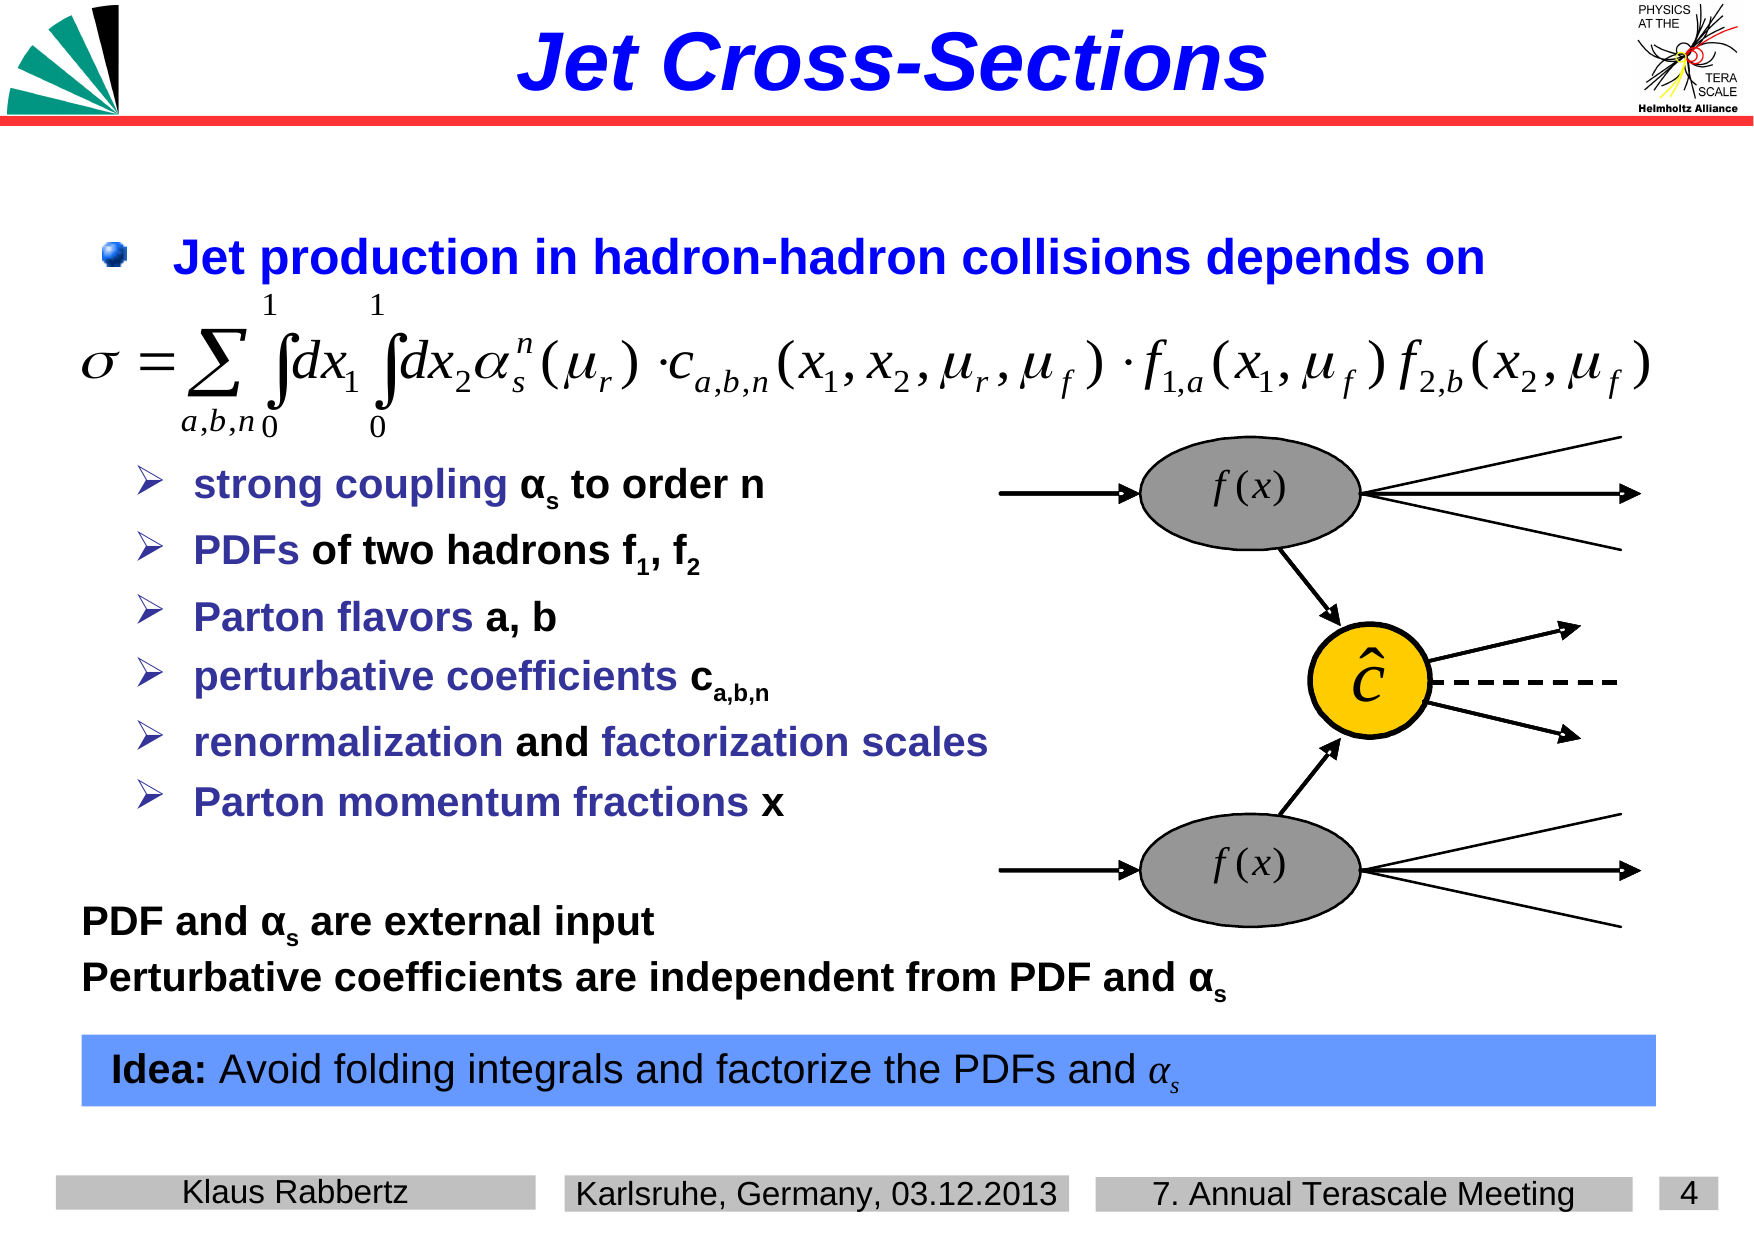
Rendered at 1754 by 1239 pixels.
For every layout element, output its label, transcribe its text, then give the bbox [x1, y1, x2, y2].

chart [72, 277, 1665, 452]
picture [998, 435, 1647, 933]
text_box Idea: Avoid folding integrals and factorize the PDFs and αs [81, 1034, 1656, 1107]
picture [7, 5, 119, 116]
list Jet production in hadron-hadron collisions depends on strong coupling αs to order n PDFs of two hadrons f1, f2 Parton flavors a, b perturbative coefficients ca,b,n renormalization and factorization scales Parton momentum fractions x [75, 452, 998, 886]
text_box PDF and αs are external input Perturbative coefficients are independent from PDF and αs [52, 886, 1627, 1015]
list Jet production in hadron-hadron collisions depends on strong coupling αs to order n PDFs of two hadrons f1, f2 Parton flavors a, b perturbative coefficients ca,b,n renormalization and factorization scales Parton momentum fractions x [75, 217, 1556, 277]
picture [1631, 1, 1745, 115]
title Jet Cross-Sections [123, 0, 1606, 115]
